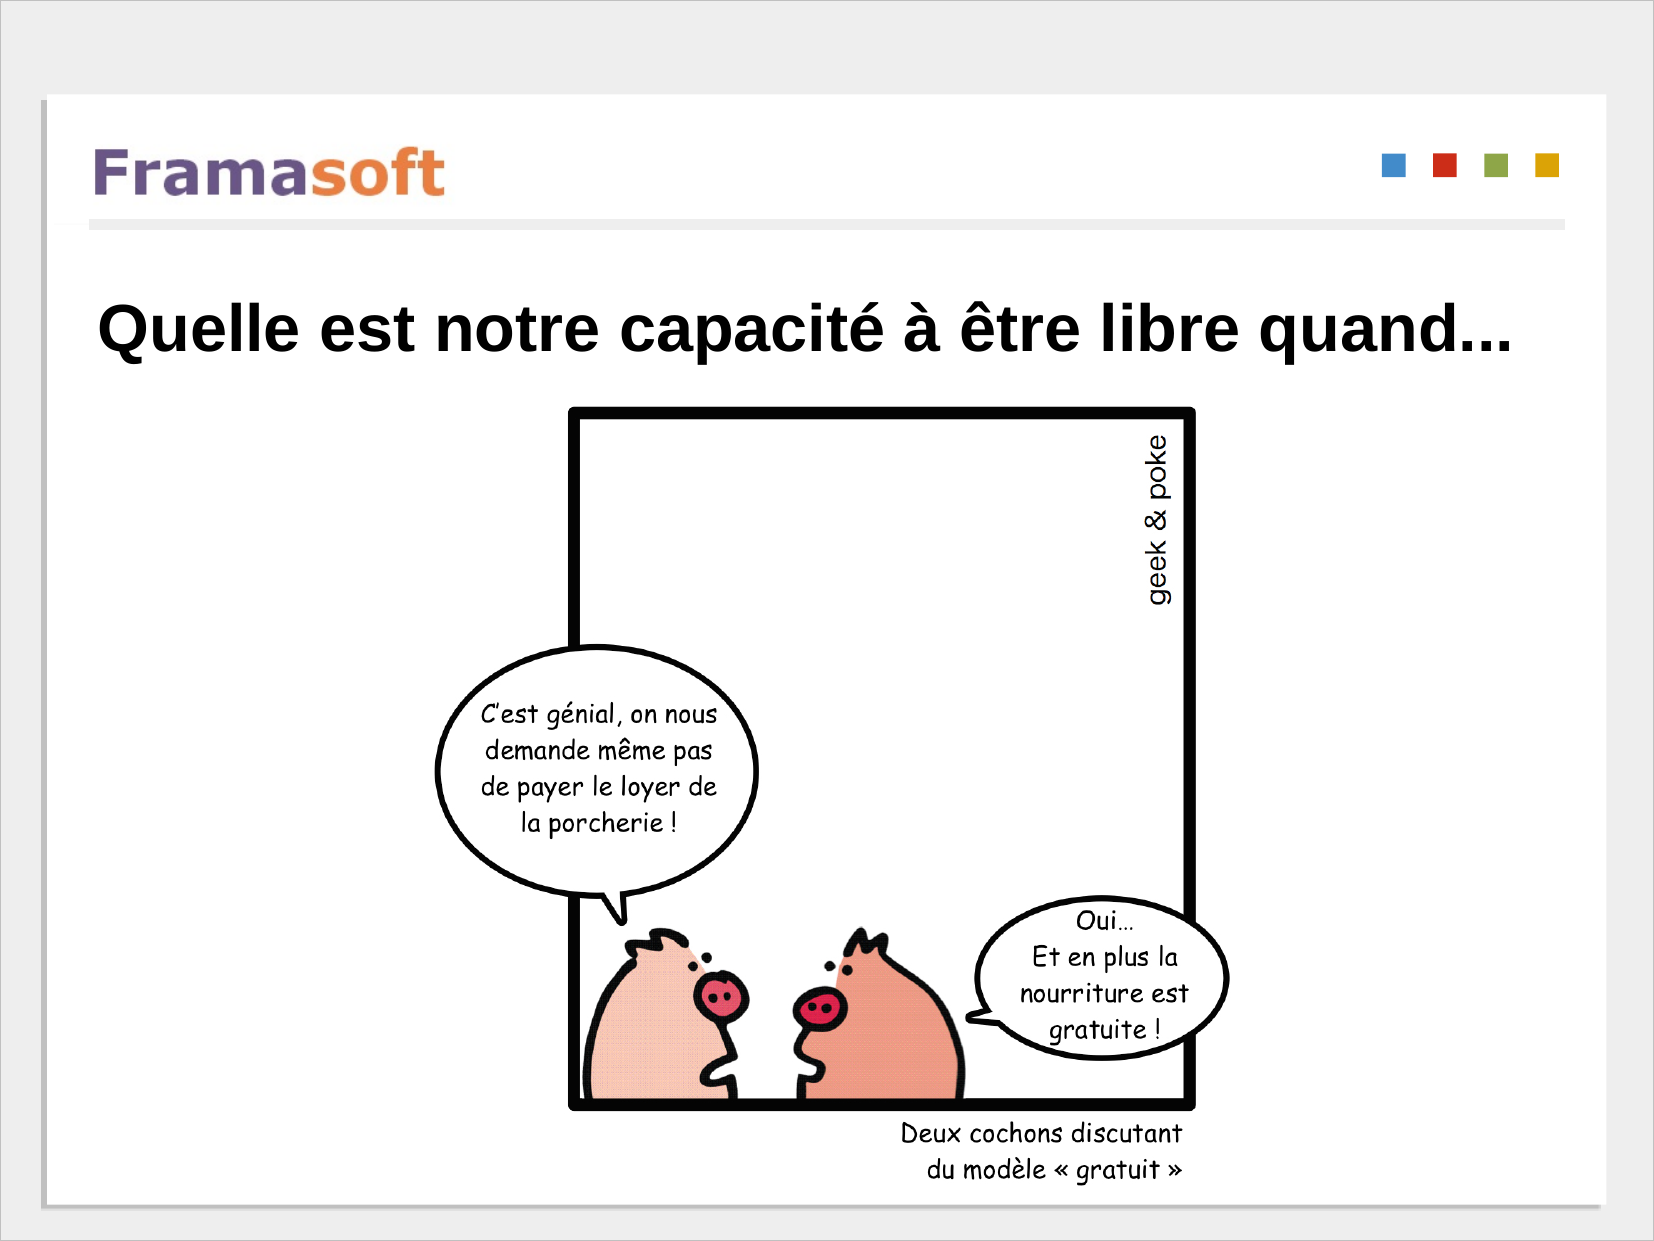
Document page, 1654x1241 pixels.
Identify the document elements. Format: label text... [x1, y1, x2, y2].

text_box [0, 0, 1654, 1241]
text_box Quelle est notre capacité à être libre quand... [82, 283, 1560, 378]
picture [415, 377, 1235, 1193]
picture [54, 104, 508, 225]
